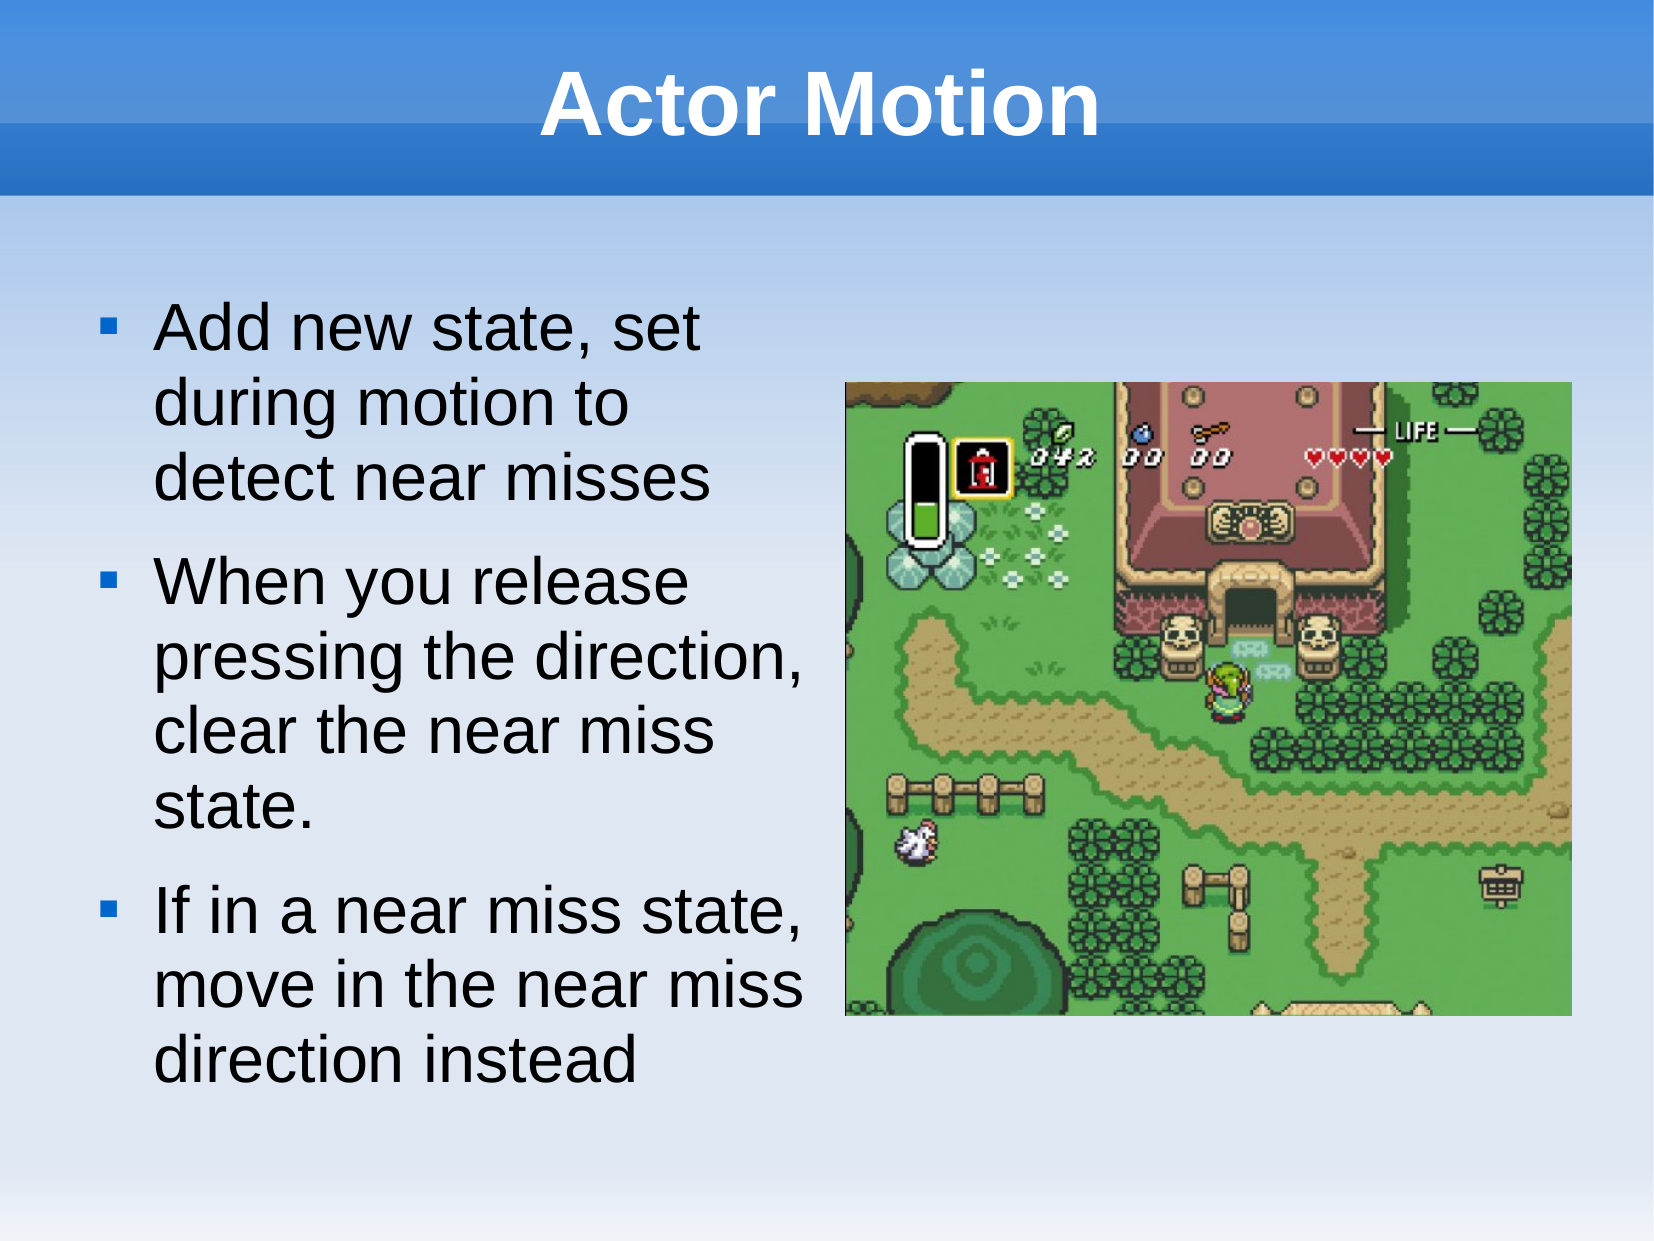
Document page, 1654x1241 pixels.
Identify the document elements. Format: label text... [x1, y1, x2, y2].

picture [0, 0, 1654, 1241]
list Add new state, set during motion to detect near misses When you release pressing the direction, clear the near miss state. If in a near miss state, move in the near miss direction instead [82, 290, 809, 1109]
title Actor Motion [76, 0, 1565, 208]
